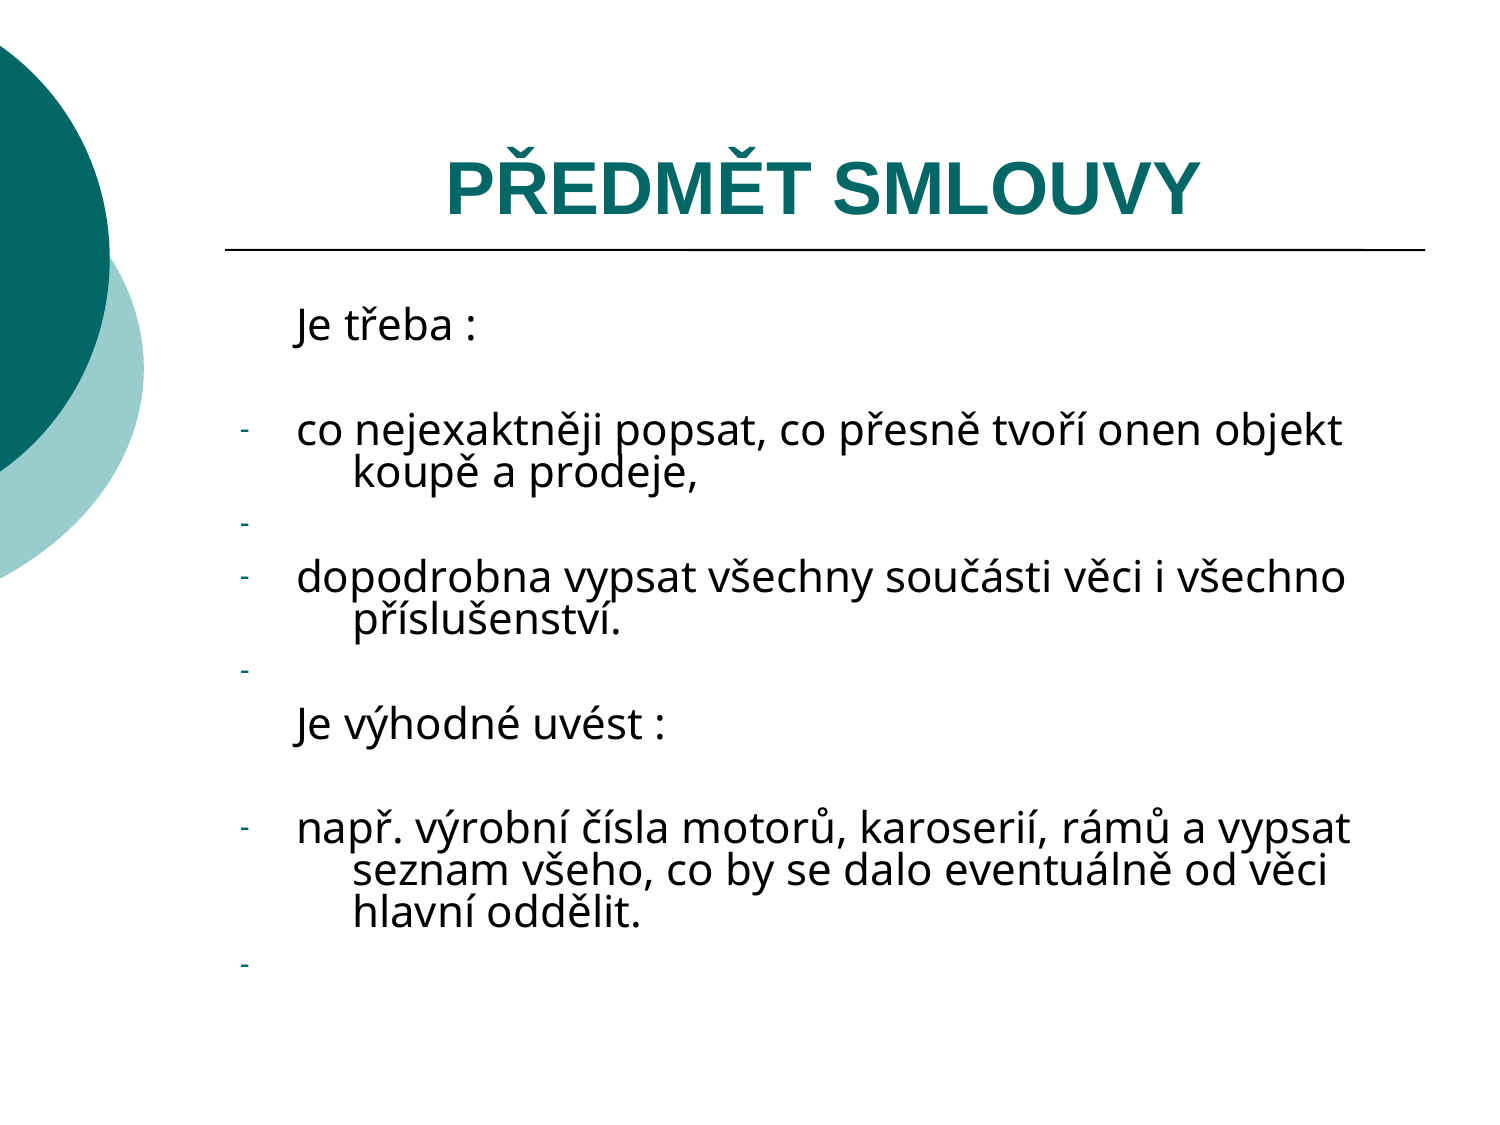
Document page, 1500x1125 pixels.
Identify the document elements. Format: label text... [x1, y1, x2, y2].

title PŘEDMĚT SMLOUVY [224, 49, 1425, 237]
list Je třeba : co nejexaktněji popsat, co přesně tvoří onen objekt koupě a prodeje, dopodrobna vypsat všechny součásti věci i všechno příslušenství. Je výhodné uvést : např. výrobní čísla motorů, karoserií, rámů a vypsat seznam všeho, co by se dalo eventuálně od věci hlavní oddělit. [224, 299, 1425, 975]
